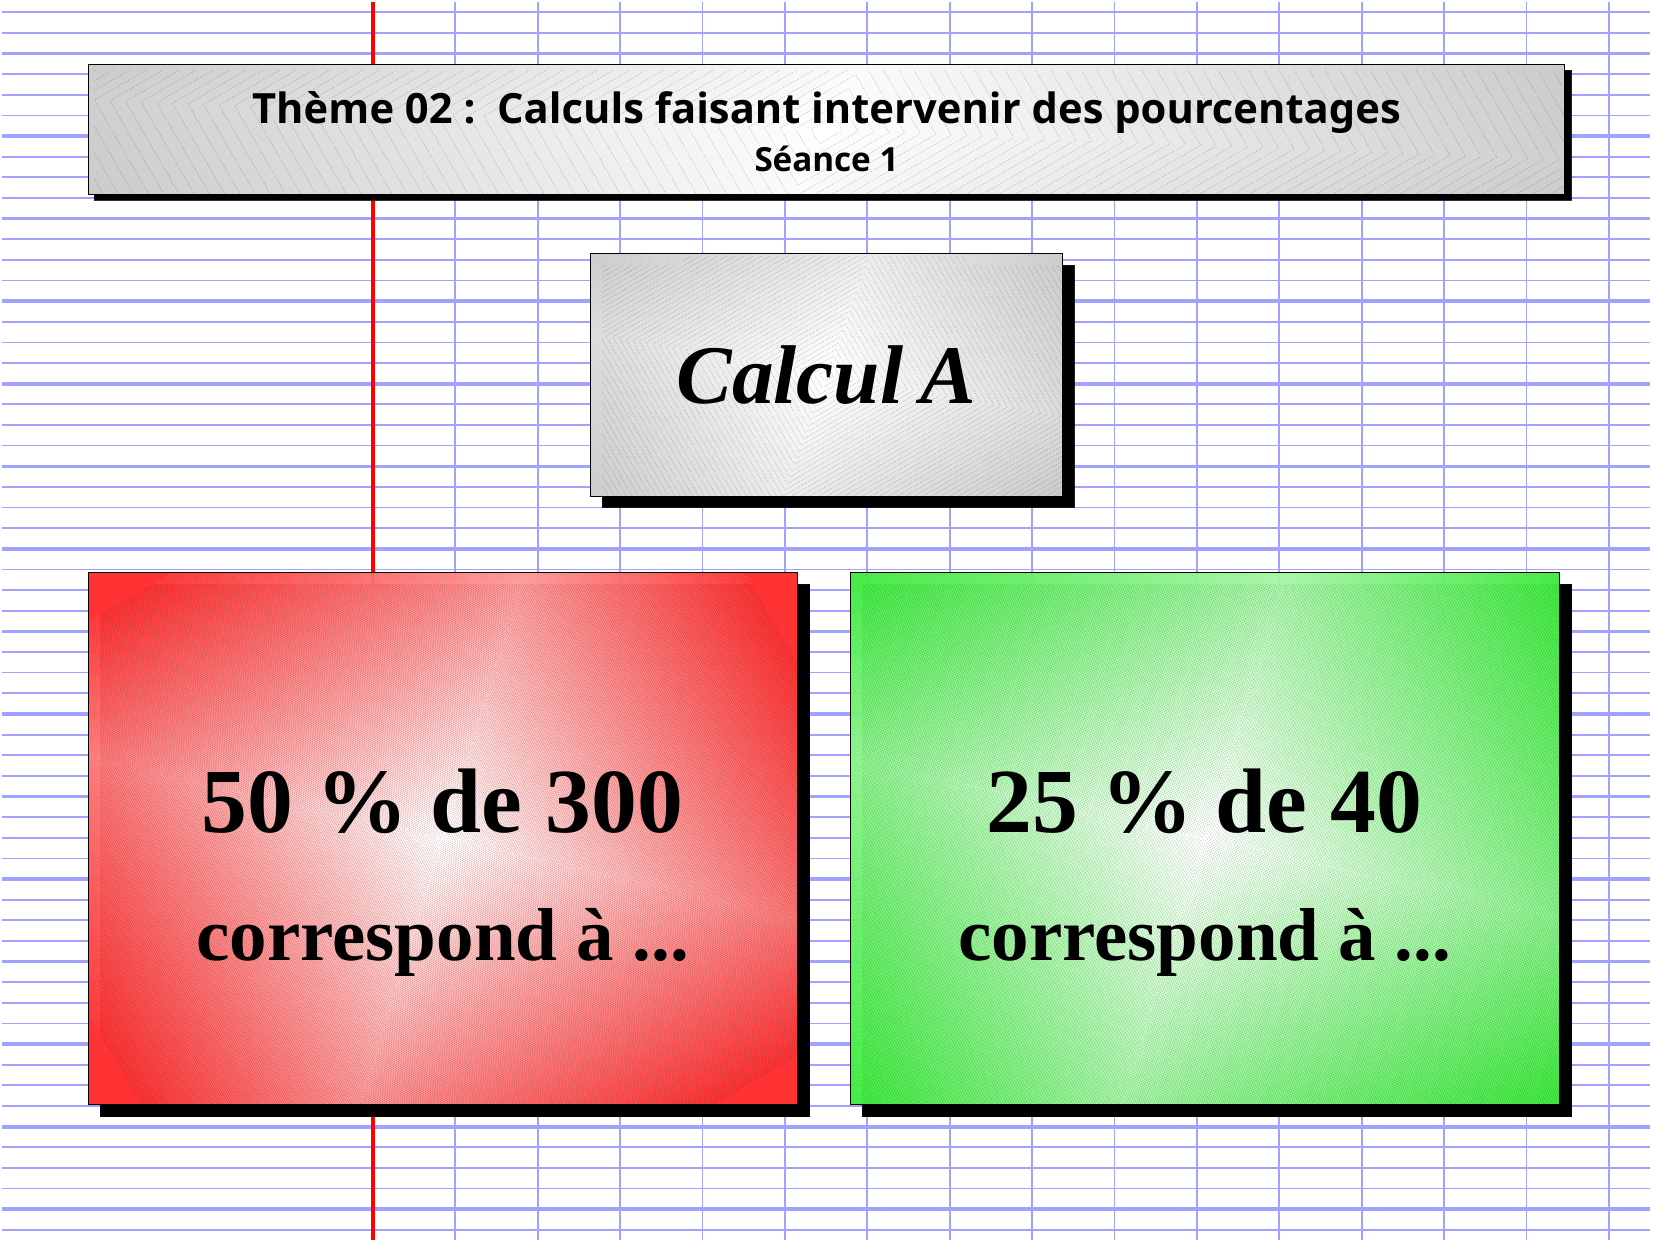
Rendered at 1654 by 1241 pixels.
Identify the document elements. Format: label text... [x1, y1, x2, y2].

text_box Thème 02 : Calculs faisant intervenir des pourcentages Séance 1 [88, 64, 1565, 195]
text_box 25 % de 40 correspond à ... [850, 572, 1560, 1105]
text_box Calcul A [590, 253, 1063, 497]
text_box 50 % de 300 correspond à ... [88, 572, 798, 1105]
picture [0, 0, 1654, 1241]
